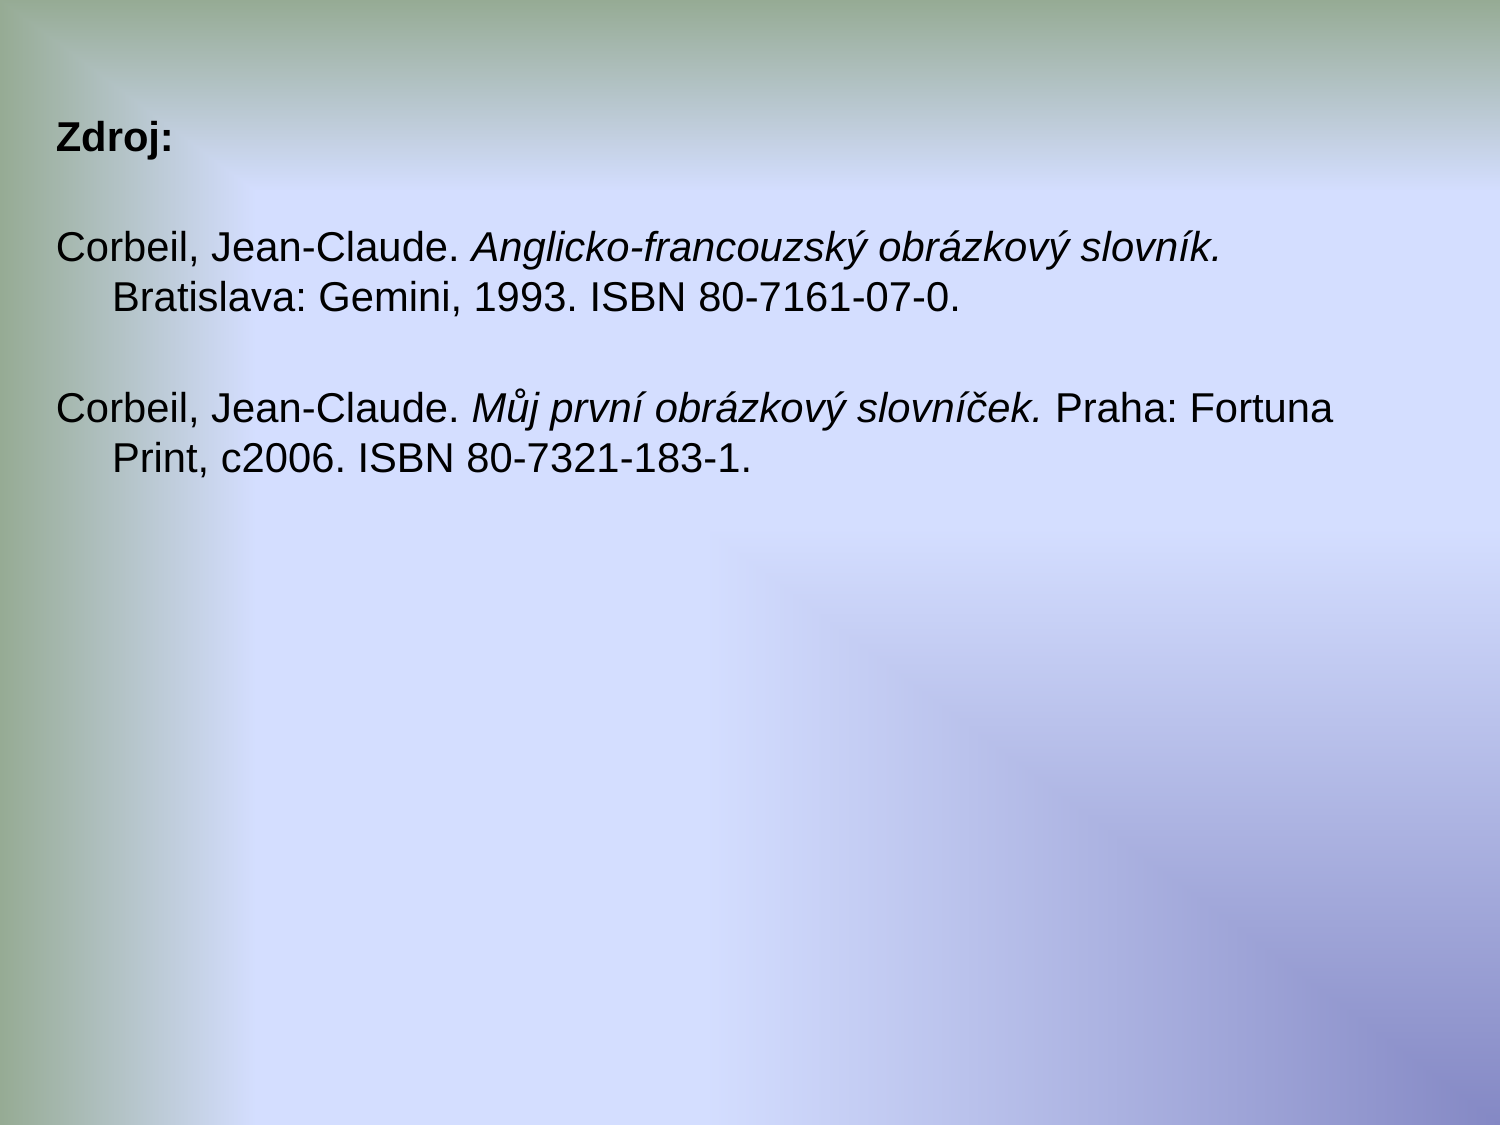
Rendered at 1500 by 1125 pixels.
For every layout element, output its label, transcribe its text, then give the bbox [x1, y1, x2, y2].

picture [0, 0, 1500, 1125]
text_box Zdroj: Corbeil, Jean-Claude. Anglicko-francouzský obrázkový slovník. Bratislava: Gemini, 1993. ISBN 80-7161-07-0. Corbeil, Jean-Claude. Můj první obrázkový slovníček. Praha: Fortuna Print, c2006. ISBN 80-7321-183-1. [41, 101, 1392, 845]
